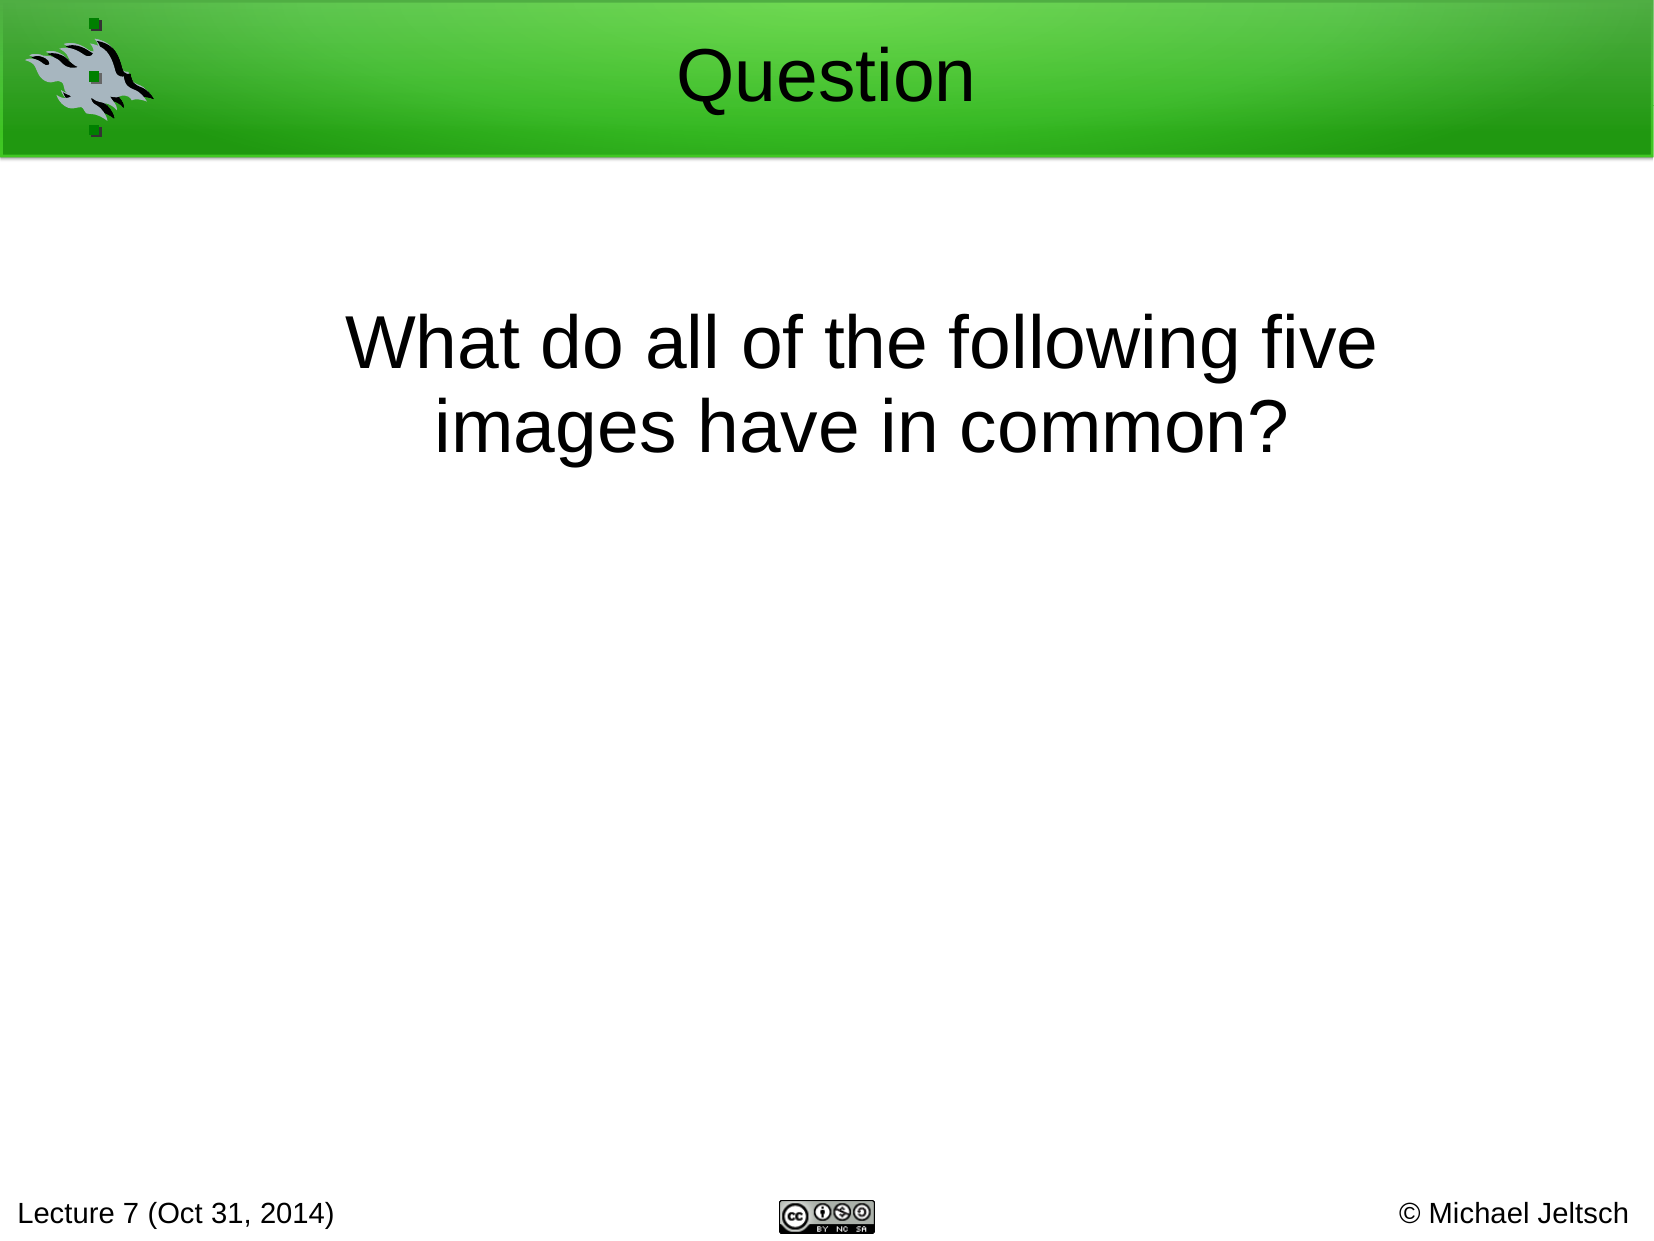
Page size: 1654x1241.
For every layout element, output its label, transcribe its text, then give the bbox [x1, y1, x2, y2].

picture [779, 1200, 875, 1234]
title Question [206, 30, 1448, 121]
list What do all of the following five images have in common? [50, 300, 1603, 1021]
